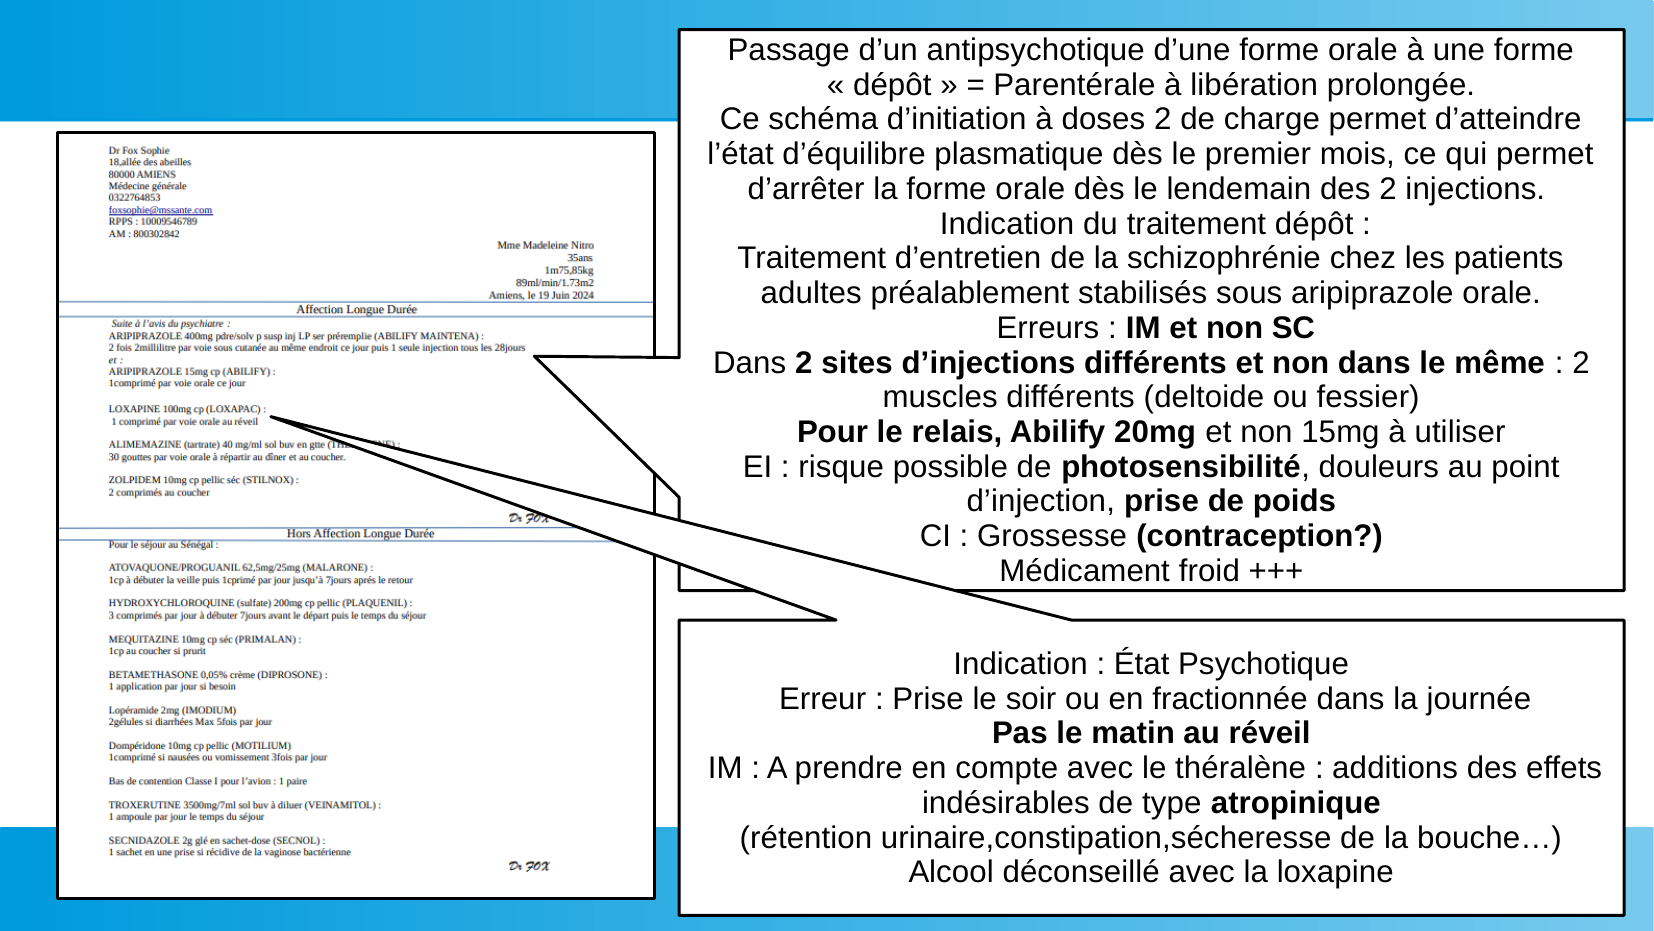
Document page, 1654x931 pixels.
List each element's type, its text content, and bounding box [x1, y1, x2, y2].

text_box Indication : État Psychotique Erreur : Prise le soir ou en fractionnée dans la journée Pas le matin au réveil IM : A prendre en compte avec le théralène : additions des effets indésirables de type atropinique (rétention urinaire,constipation,sécheresse de la bouche…) Alcool déconseillé avec la loxapine [270, 416, 1625, 916]
title Juin 2024 [59, 29, 679, 108]
picture [59, 133, 653, 897]
text_box Passage d’un antipsychotique d’une forme orale à une forme « dépôt » = Parentérale à libération prolongée. Ce schéma d’initiation à doses 2 de charge permet d’atteindre l’état d’équilibre plasmatique dès le premier mois, ce qui permet d’arrêter la forme orale dès le lendemain des 2 injections. Indication du traitement dépôt : Traitement d’entretien de la schizophrénie chez les patients adultes préalablement stabilisés sous aripiprazole orale. Erreurs : IM et non SC Dans 2 sites d’injections différents et non dans le même : 2 muscles différents (deltoide ou fessier) Pour le relais, Abilify 20mg et non 15mg à utiliser EI : risque possible de photosensibilité, douleurs au point d’injection, prise de poids CI : Grossesse (contraception?) Médicament froid +++ [534, 29, 1625, 591]
